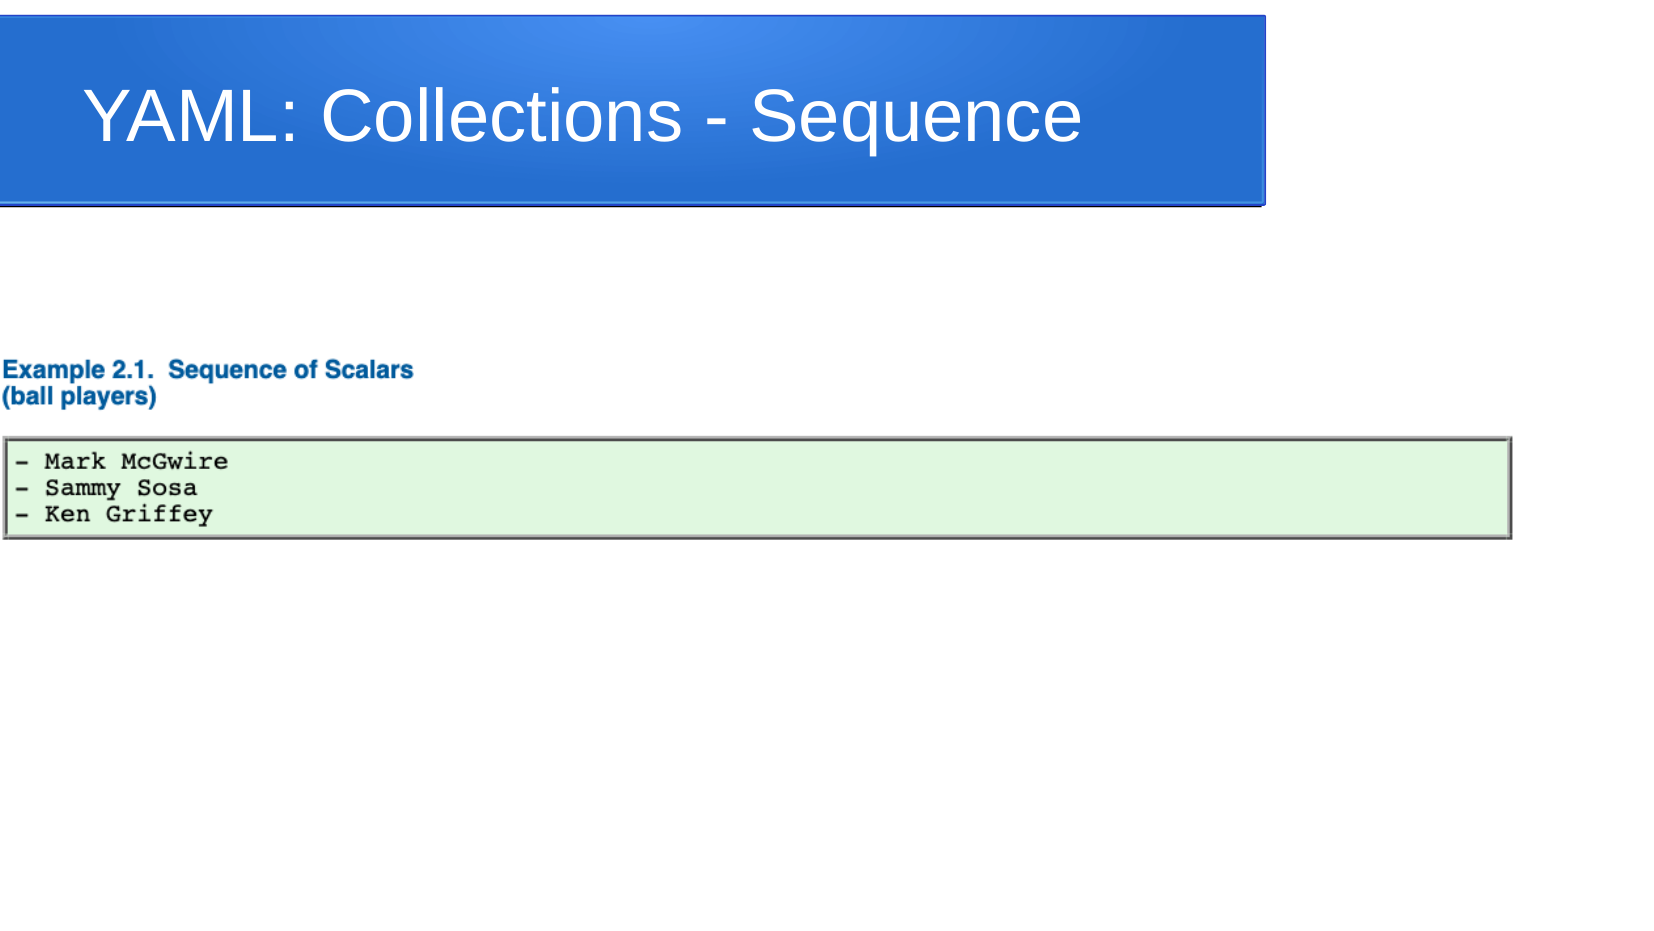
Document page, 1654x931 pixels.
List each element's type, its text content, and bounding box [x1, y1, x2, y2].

text_box YAML: Collections - Sequence [82, 35, 1235, 189]
picture [0, 13, 1269, 211]
picture [0, 331, 1654, 599]
